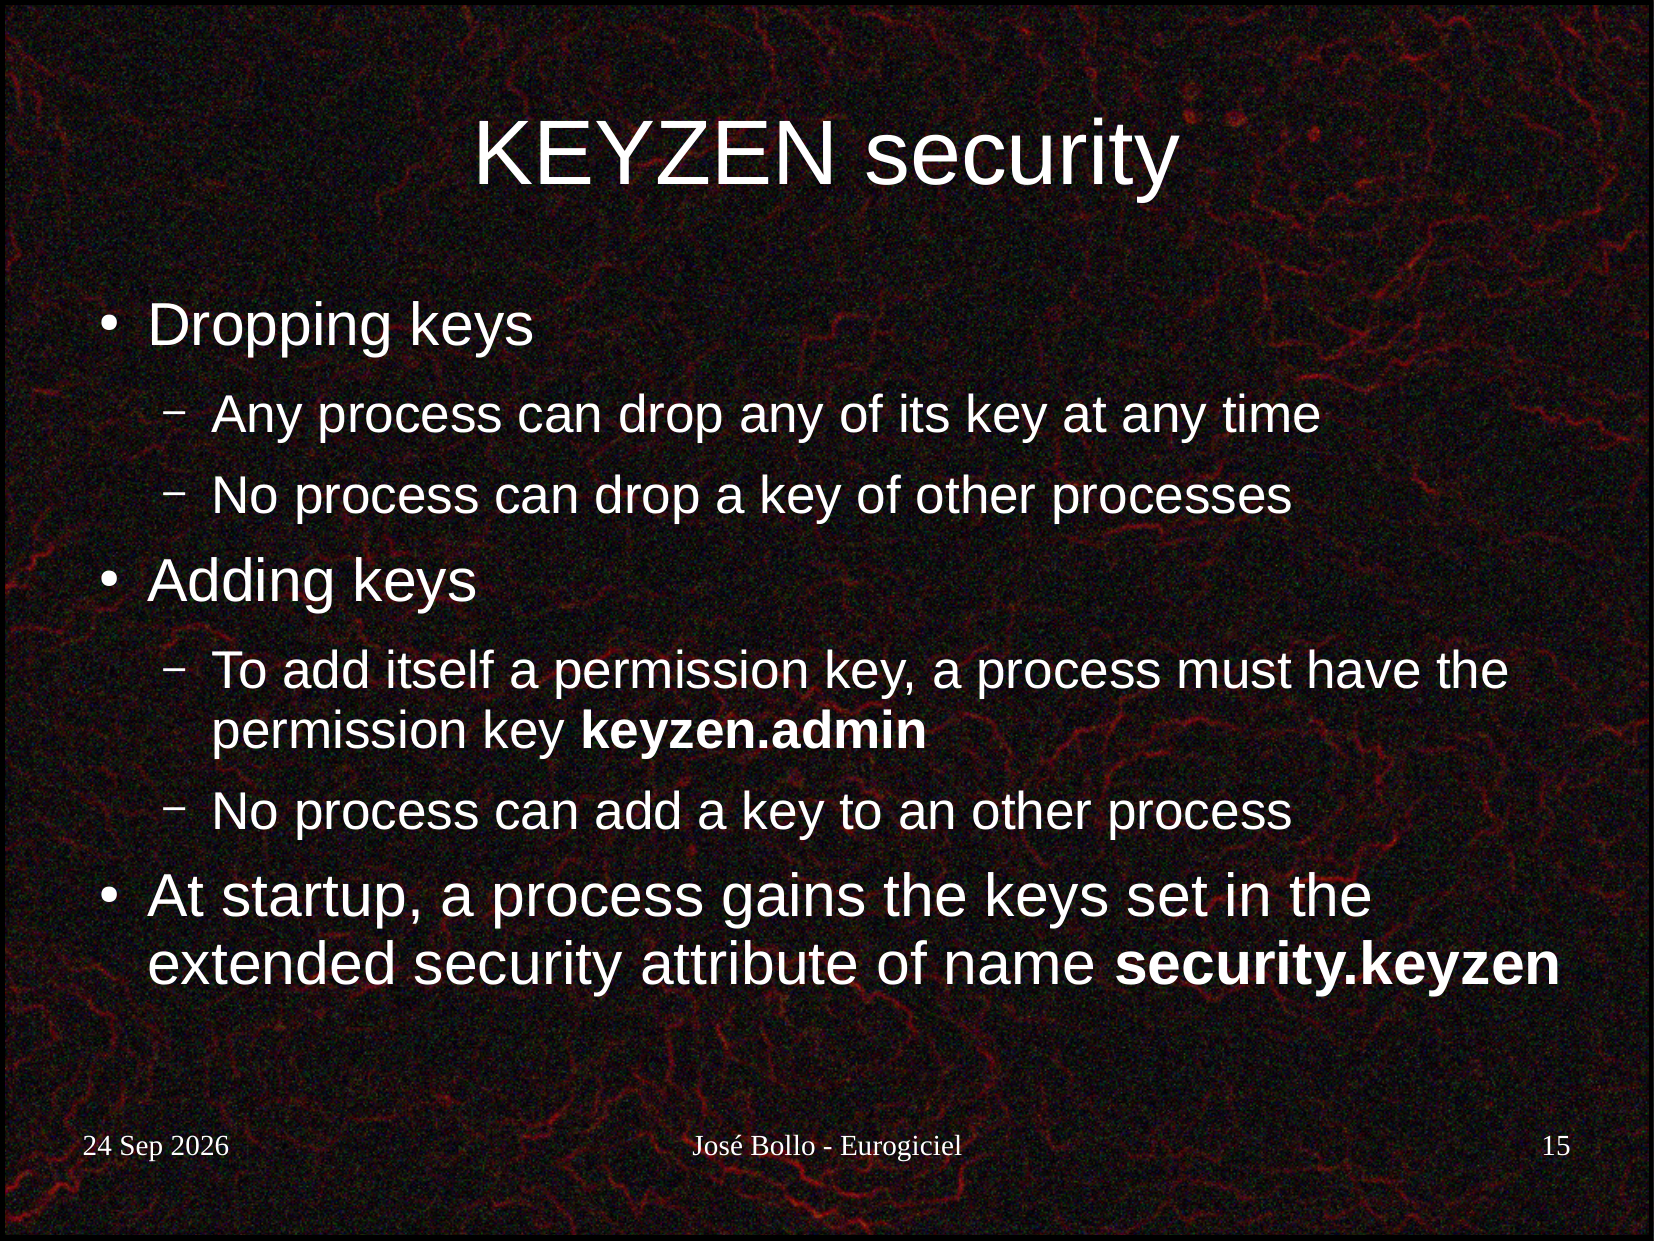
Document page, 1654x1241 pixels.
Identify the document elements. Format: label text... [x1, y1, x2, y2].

picture [5, 5, 1649, 1235]
title KEYZEN security [82, 49, 1571, 257]
list Dropping keys Any process can drop any of its key at any time No process can drop a key of other processes Adding keys To add itself a permission key, a process must have the permission key keyzen.admin No process can add a key to an other process At startup, a process gains the keys set in the extended security attribute of name security.keyzen [82, 290, 1571, 1010]
